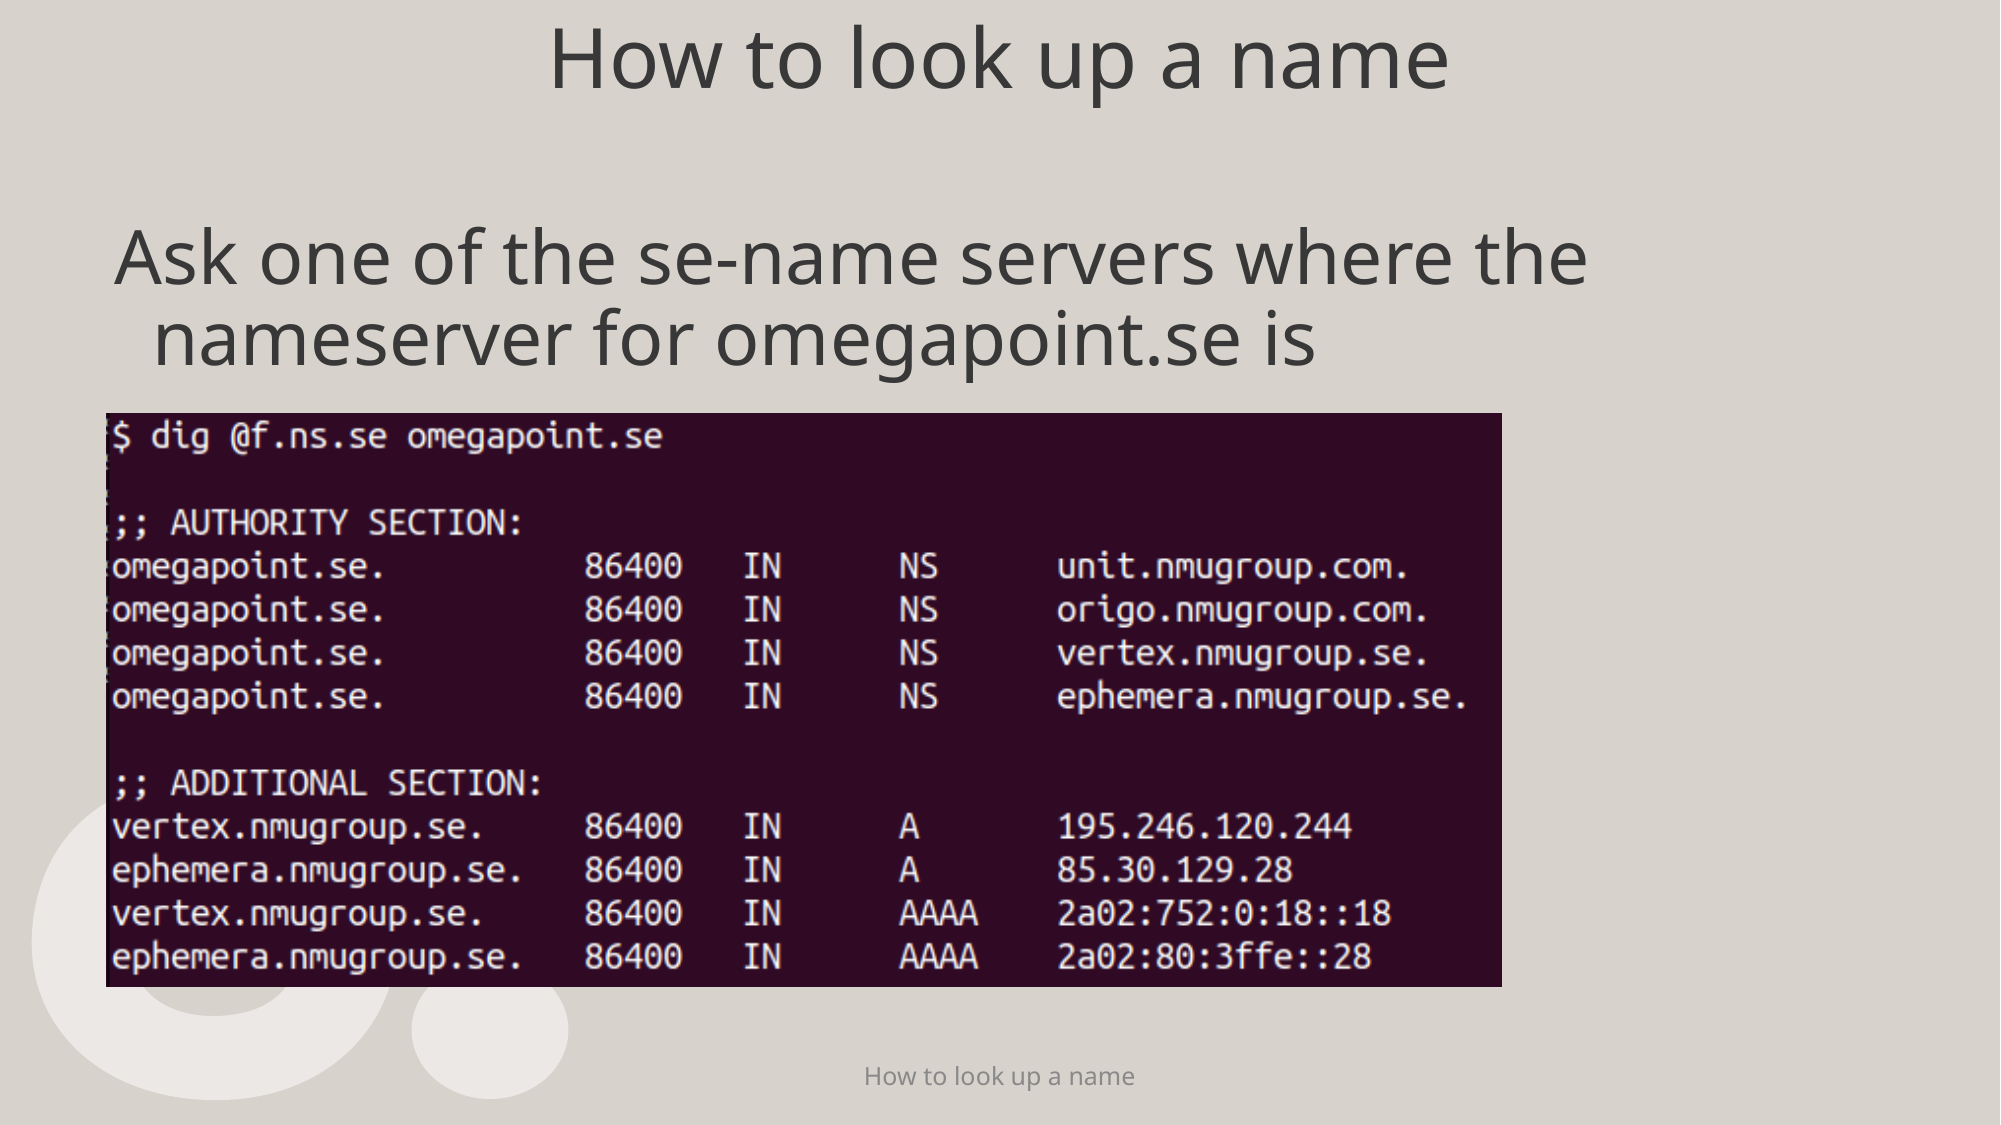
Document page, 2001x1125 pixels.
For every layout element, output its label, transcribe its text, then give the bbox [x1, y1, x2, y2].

text_box How to look up a name [662, 1045, 1338, 1105]
list Ask one of the se-name servers where the nameserver for omegapoint.se is [99, 212, 1961, 969]
title How to look up a name [0, 5, 2000, 119]
picture [106, 413, 1502, 987]
